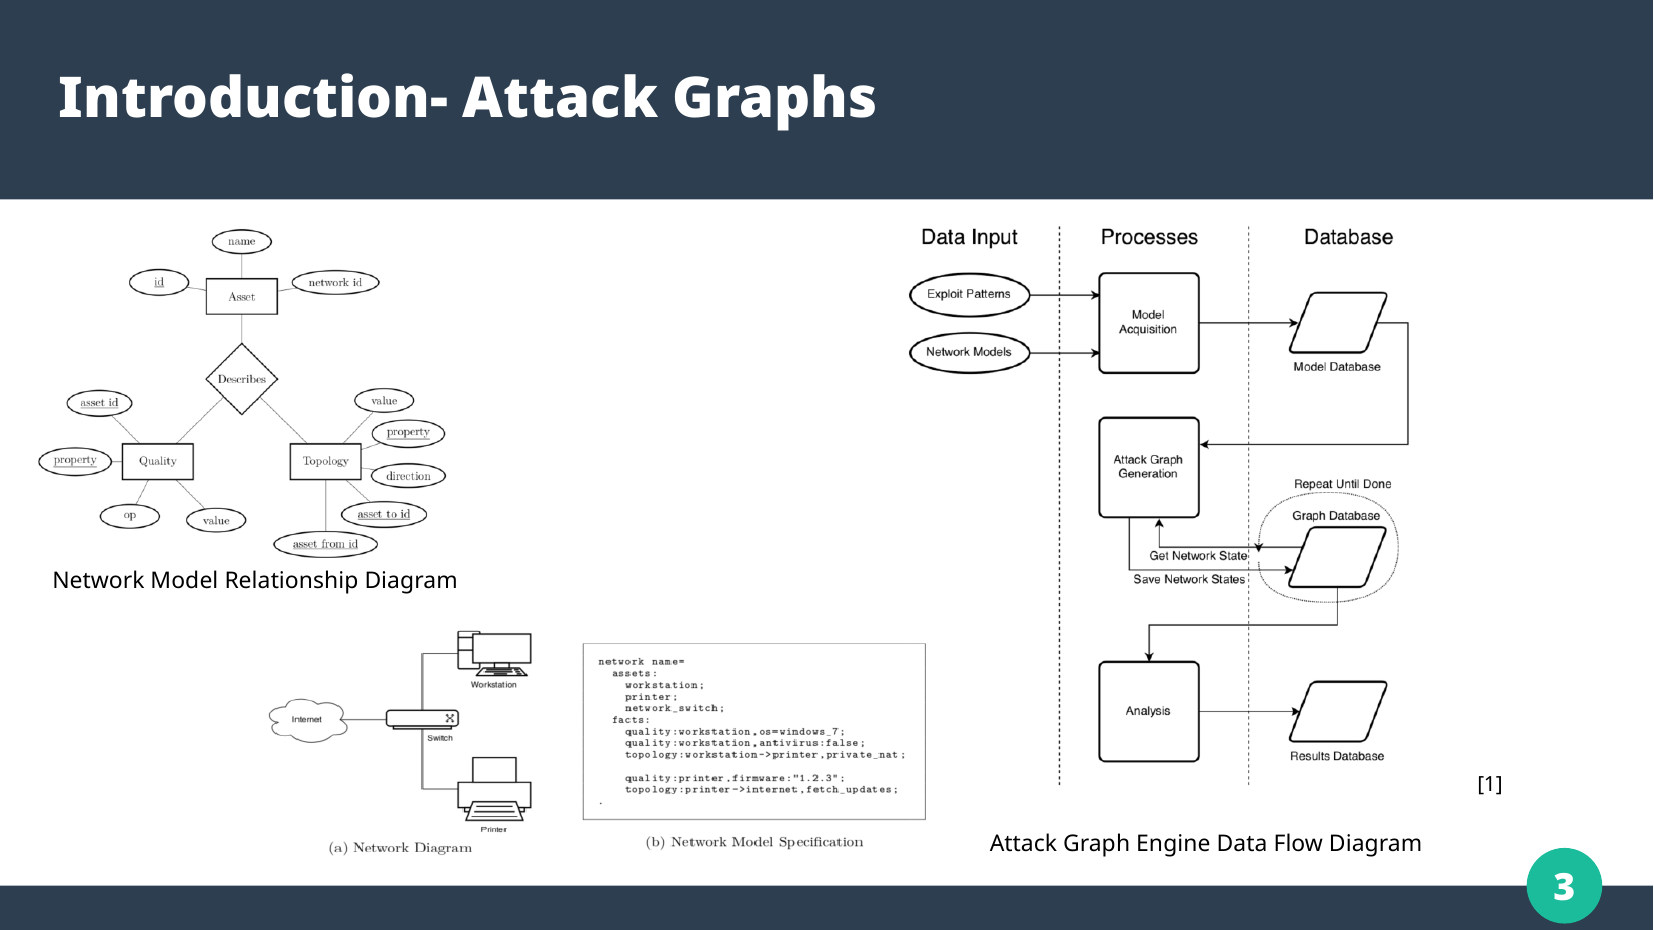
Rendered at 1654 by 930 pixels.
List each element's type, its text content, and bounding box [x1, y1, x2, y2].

title Introduction- Attack Graphs [58, 36, 1594, 155]
text_box [1] [1462, 763, 1538, 863]
text_box Network Model Relationship Diagram [37, 559, 601, 601]
picture [33, 203, 526, 563]
picture [262, 216, 1463, 863]
text_box Attack Graph Engine Data Flow Diagram [975, 822, 1501, 863]
